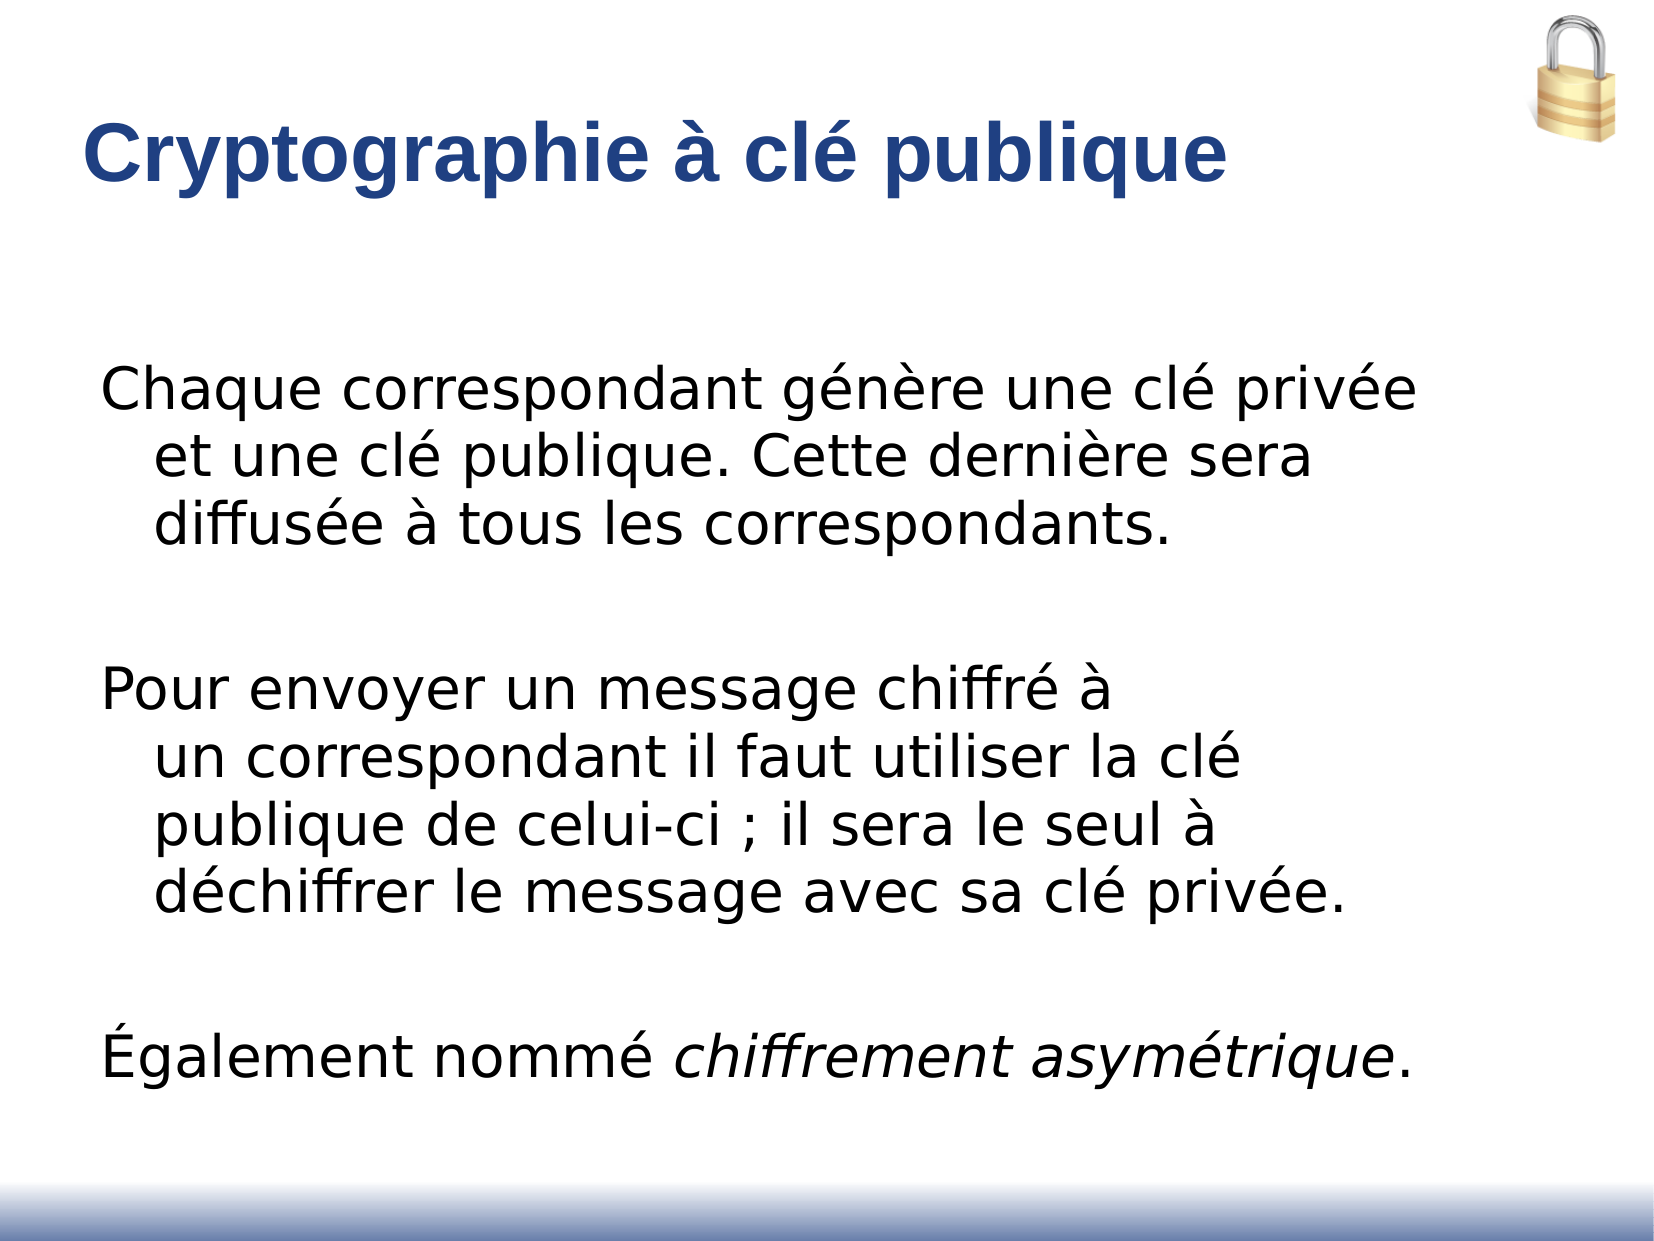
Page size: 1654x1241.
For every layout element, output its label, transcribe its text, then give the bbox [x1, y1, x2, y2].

picture [1505, 11, 1642, 148]
title Cryptographie à clé publique [82, 49, 1571, 257]
list Chaque correspondant génère une clé privée et une clé publique. Cette dernière sera diffusée à tous les correspondants. Pour envoyer un message chiffré à un correspondant il faut utiliser la clé publique de celui-ci ; il sera le seul à déchiffrer le message avec sa clé privée. Également nommé chiffrement asymétrique. [82, 324, 1571, 1123]
